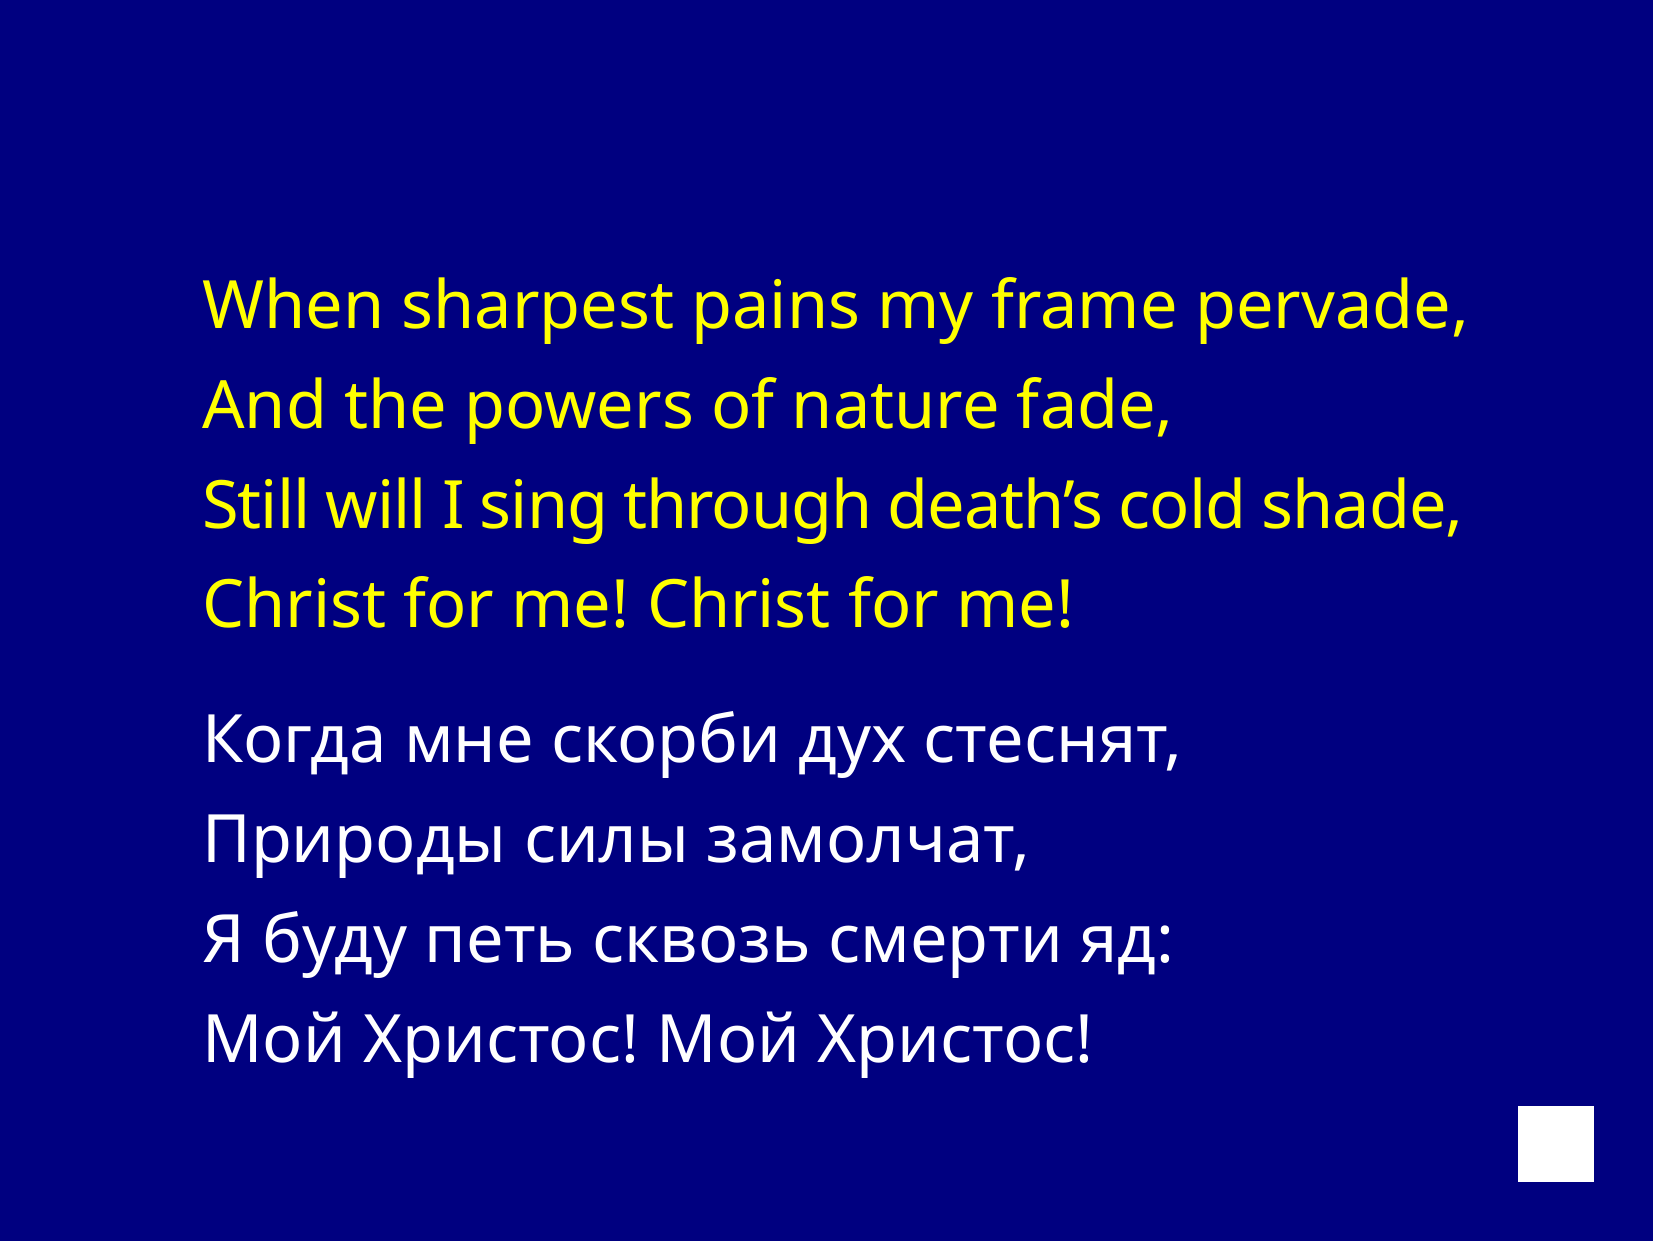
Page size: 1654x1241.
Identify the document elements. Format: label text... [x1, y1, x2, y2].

text_box Когда мне скорби дух стеснят, Природы силы замолчат, Я буду петь сквозь смерти яд: Мой Христос! Мой Христос! [75, 675, 1576, 1163]
text_box When sharpest pains my frame pervade, And the powers of nature fade, Still will I sing through death’s cold shade, Christ for me! Christ for me! [75, 150, 1653, 638]
text_box [1518, 1106, 1594, 1182]
